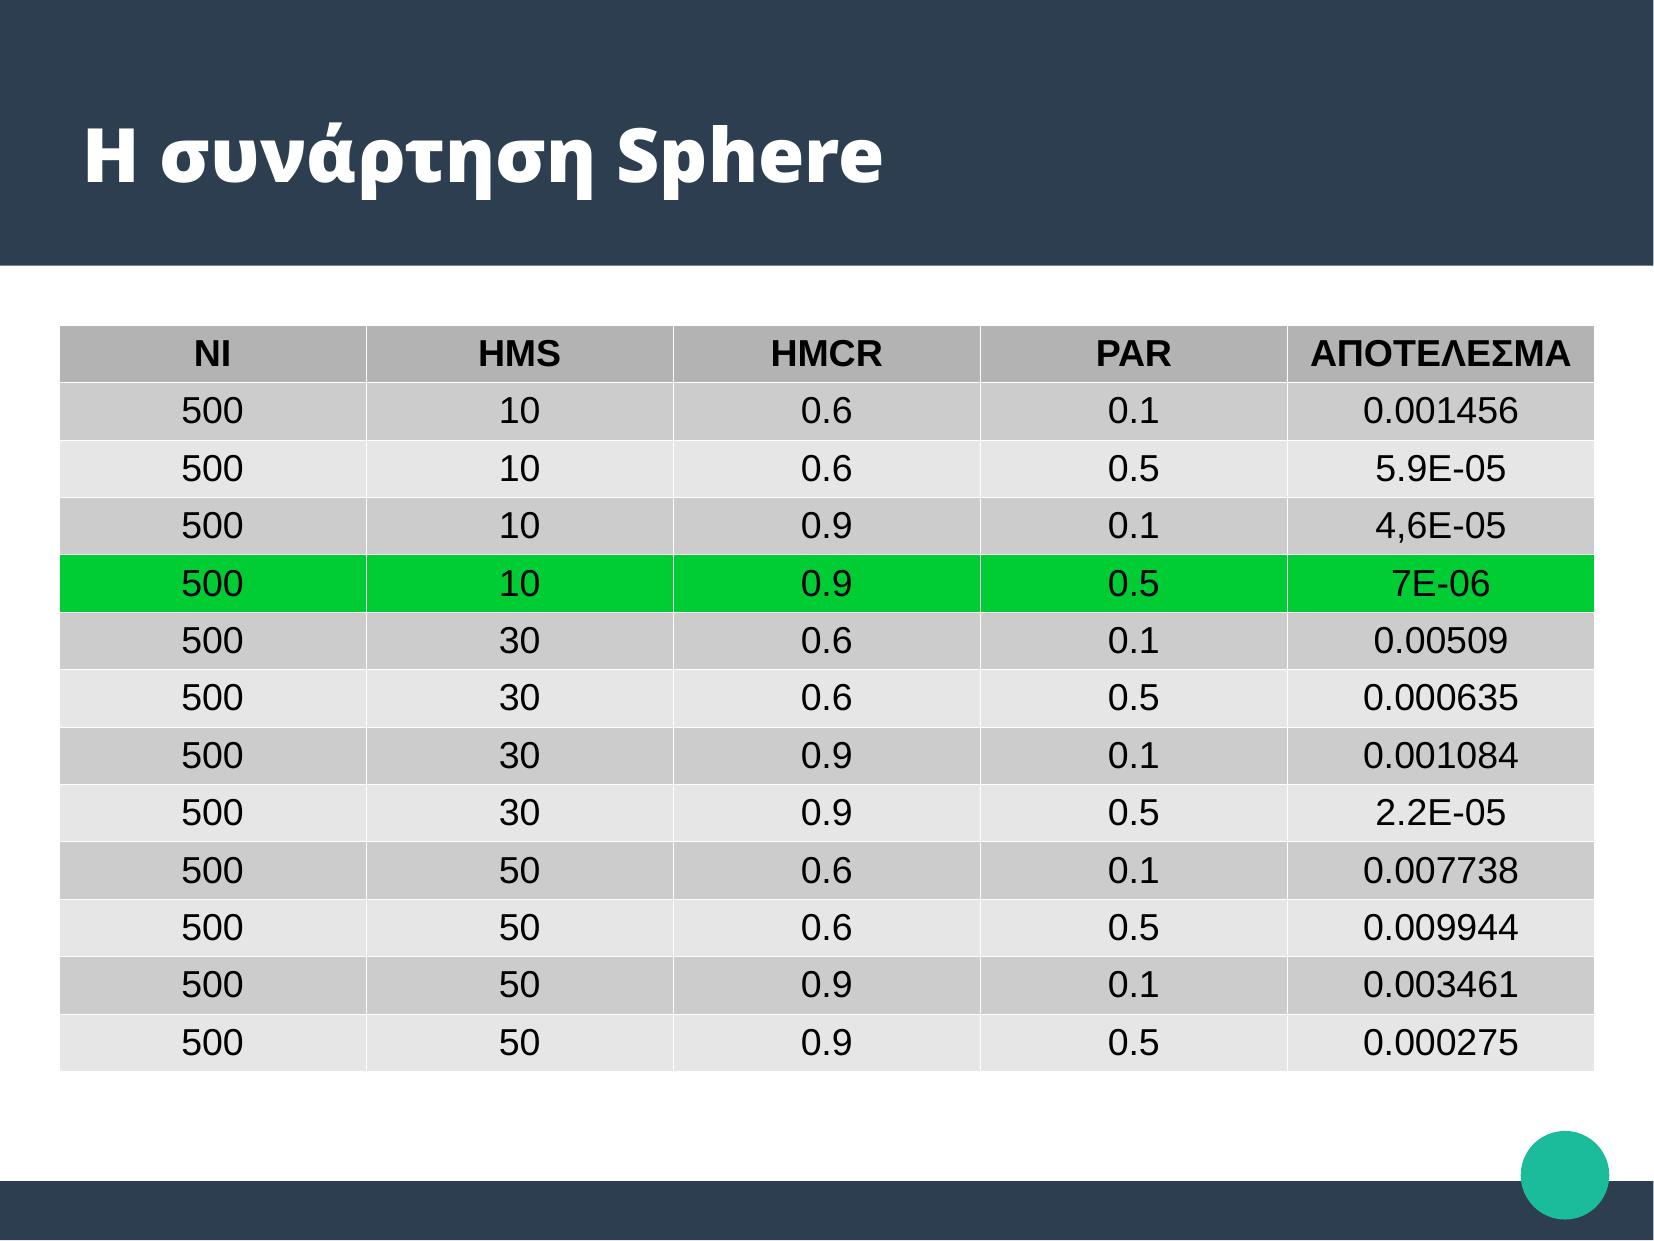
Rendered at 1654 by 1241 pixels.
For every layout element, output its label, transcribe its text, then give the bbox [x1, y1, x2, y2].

table_cell 7E-06 [1288, 555, 1594, 612]
table_cell 500 [60, 957, 366, 1014]
table_cell 0.9 [674, 785, 980, 841]
table_header HMCR [674, 326, 980, 382]
table_cell 50 [367, 842, 673, 899]
table_cell 0.6 [674, 900, 980, 956]
table_cell 0.6 [674, 441, 980, 497]
table_cell 30 [367, 785, 673, 841]
table_cell 500 [60, 498, 366, 554]
table_cell 500 [60, 842, 366, 899]
table_cell 0.1 [981, 498, 1287, 554]
table_cell 0.007738 [1288, 842, 1594, 899]
table_cell 50 [367, 1015, 673, 1071]
table_cell 0.00509 [1288, 613, 1594, 669]
table_cell 500 [60, 728, 366, 784]
table_cell 0.9 [674, 1015, 980, 1071]
table_cell 0.5 [981, 785, 1287, 841]
table_cell 0.6 [674, 613, 980, 669]
table_header HMS [367, 326, 673, 382]
table_cell 2.2E-05 [1288, 785, 1594, 841]
table_cell 0.5 [981, 441, 1287, 497]
table_cell 30 [367, 728, 673, 784]
title Η συνάρτηση Sphere [82, 94, 1264, 213]
table_cell 4,6E-05 [1288, 498, 1594, 554]
table_cell 0.5 [981, 900, 1287, 956]
table_cell 10 [367, 498, 673, 554]
table_cell 0.5 [981, 555, 1287, 612]
table_cell 500 [60, 1015, 366, 1071]
table_cell 0.9 [674, 498, 980, 554]
table_cell 500 [60, 441, 366, 497]
table_cell 0.000275 [1288, 1015, 1594, 1071]
table_cell 50 [367, 900, 673, 956]
table_cell 10 [367, 555, 673, 612]
table_cell 500 [60, 613, 366, 669]
table_cell 30 [367, 670, 673, 727]
table_cell 0.001084 [1288, 728, 1594, 784]
table_cell 10 [367, 441, 673, 497]
table_cell 0.9 [674, 728, 980, 784]
table_cell 10 [367, 383, 673, 440]
table_cell 0.1 [981, 957, 1287, 1014]
table_cell 30 [367, 613, 673, 669]
table_cell 0.6 [674, 670, 980, 727]
table_cell 500 [60, 670, 366, 727]
table_cell 0.1 [981, 842, 1287, 899]
table_cell 0.009944 [1288, 900, 1594, 956]
table_cell 0.9 [674, 555, 980, 612]
table_cell 500 [60, 383, 366, 440]
table_cell 0.6 [674, 842, 980, 899]
table_cell 5.9E-05 [1288, 441, 1594, 497]
table_cell 50 [367, 957, 673, 1014]
table_cell 0.5 [981, 670, 1287, 727]
table_cell 0.1 [981, 383, 1287, 440]
table_cell 0.1 [981, 728, 1287, 784]
table_cell 0.001456 [1288, 383, 1594, 440]
table_cell 0.6 [674, 383, 980, 440]
table_cell 0.003461 [1288, 957, 1594, 1014]
table_cell 0.5 [981, 1015, 1287, 1071]
table_cell 500 [60, 900, 366, 956]
table_cell 0.000635 [1288, 670, 1594, 727]
table_header ΑΠΟΤΕΛΕΣΜΑ [1288, 326, 1594, 382]
table_cell 500 [60, 555, 366, 612]
table_cell 500 [60, 785, 366, 841]
table_header PAR [981, 326, 1287, 382]
table_header NI [60, 326, 366, 382]
table_cell 0.9 [674, 957, 980, 1014]
table_cell 0.1 [981, 613, 1287, 669]
